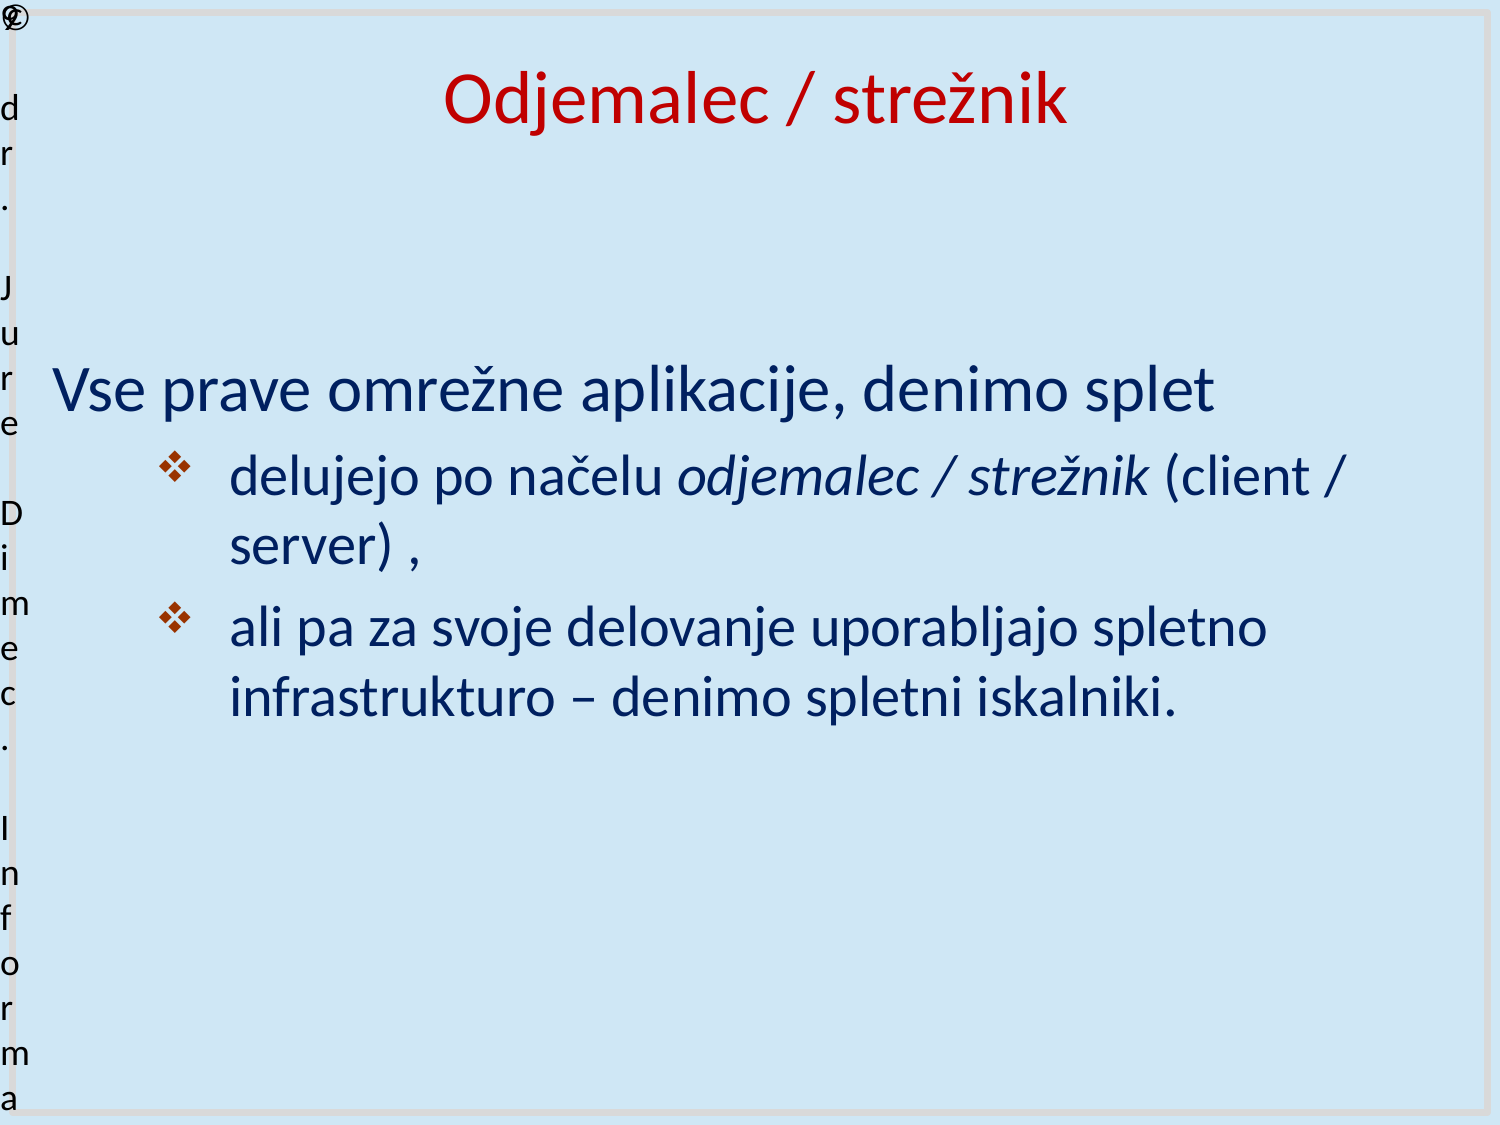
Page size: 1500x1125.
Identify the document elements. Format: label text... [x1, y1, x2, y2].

list Vse prave omrežne aplikacije, denimo splet delujejo po načelu odjemalec / strežnik (client / server) , ali pa za svoje delovanje uporabljajo spletno infrastrukturo – denimo spletni iskalniki. [37, 337, 1475, 1050]
title Odjemalec / strežnik [37, 37, 1475, 150]
